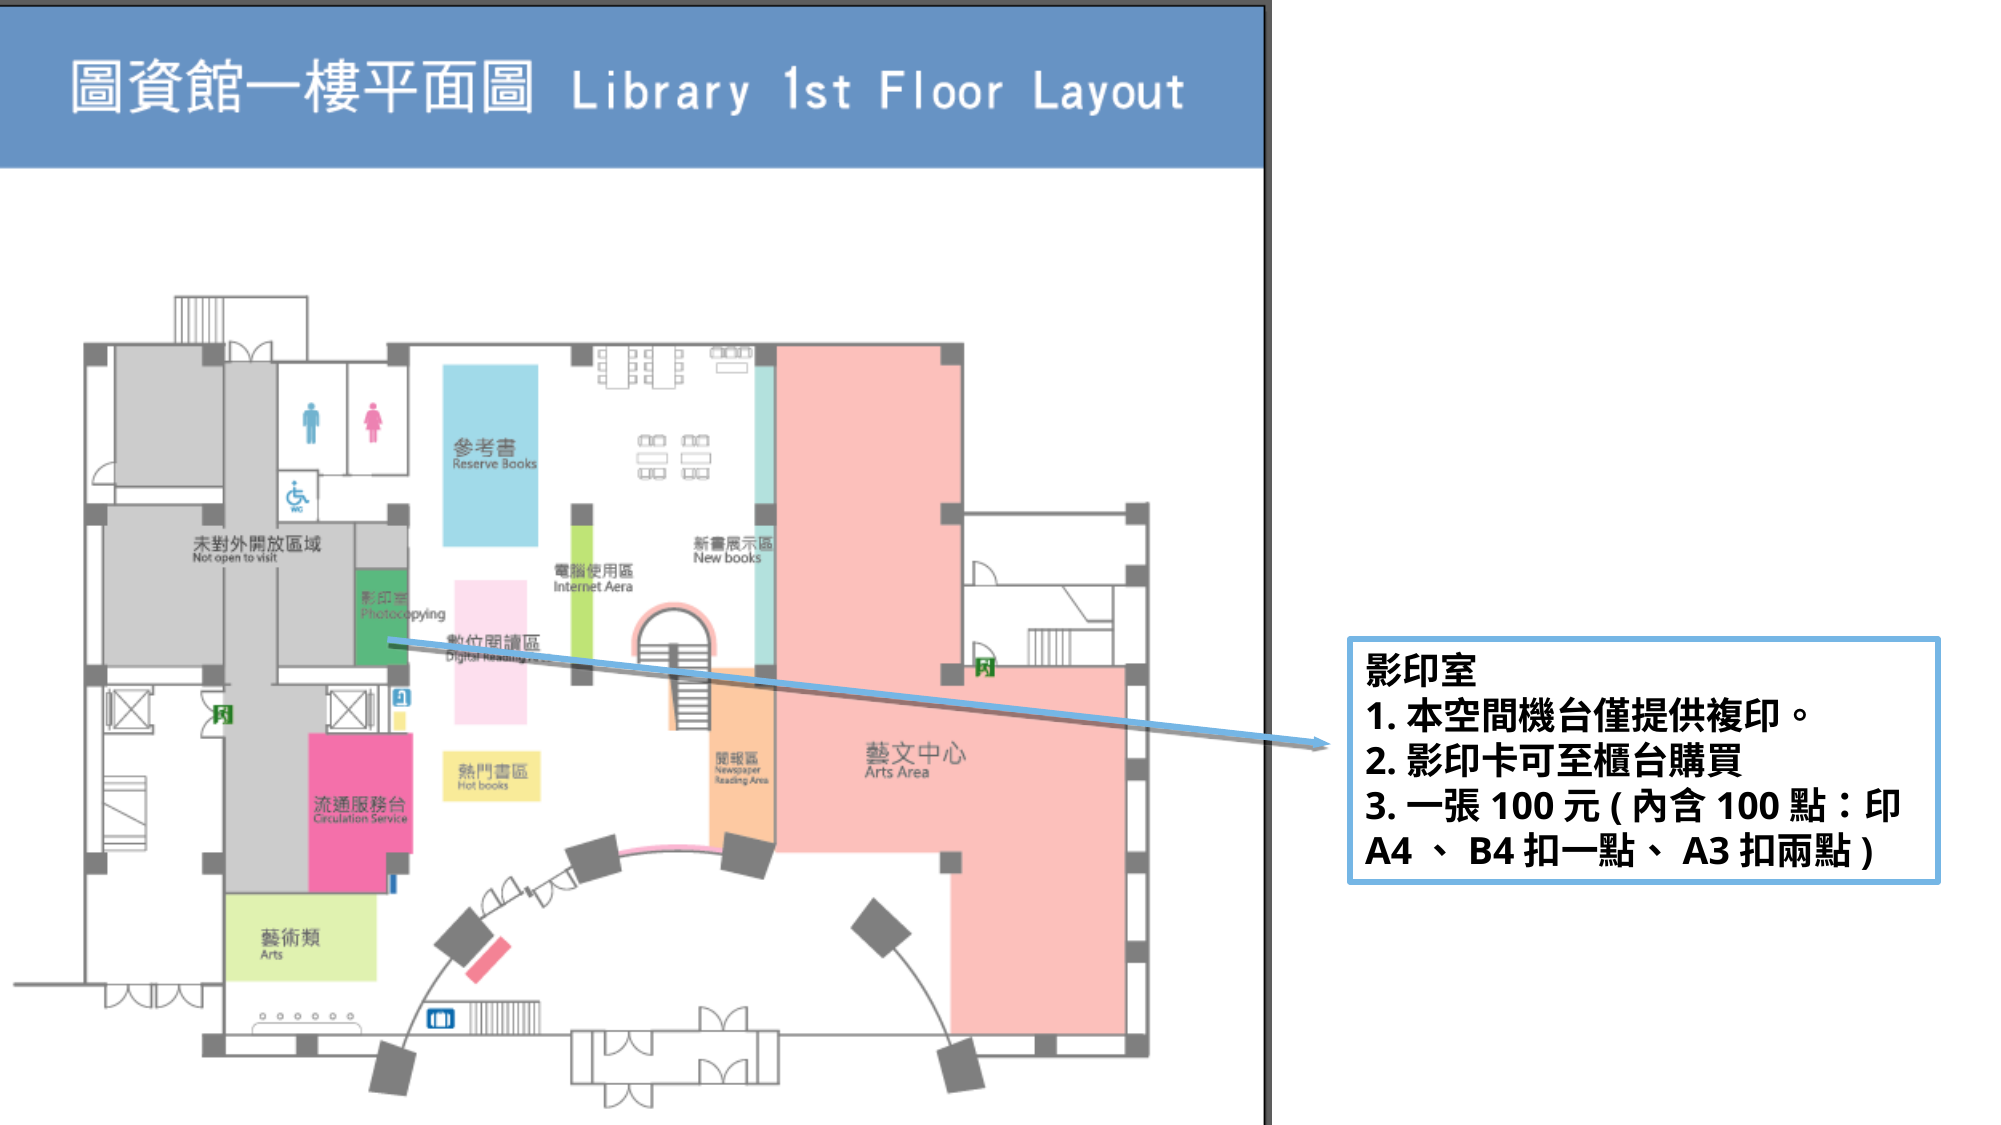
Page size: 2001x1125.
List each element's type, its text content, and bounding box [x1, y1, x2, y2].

text_box 影印室 1.本空間機台僅提供複印。 2.影印卡可至櫃台購買 3.一張100元(內含100點：印A4、B4扣一點、A3扣兩點) [1350, 639, 1938, 882]
picture [0, 0, 1272, 1125]
